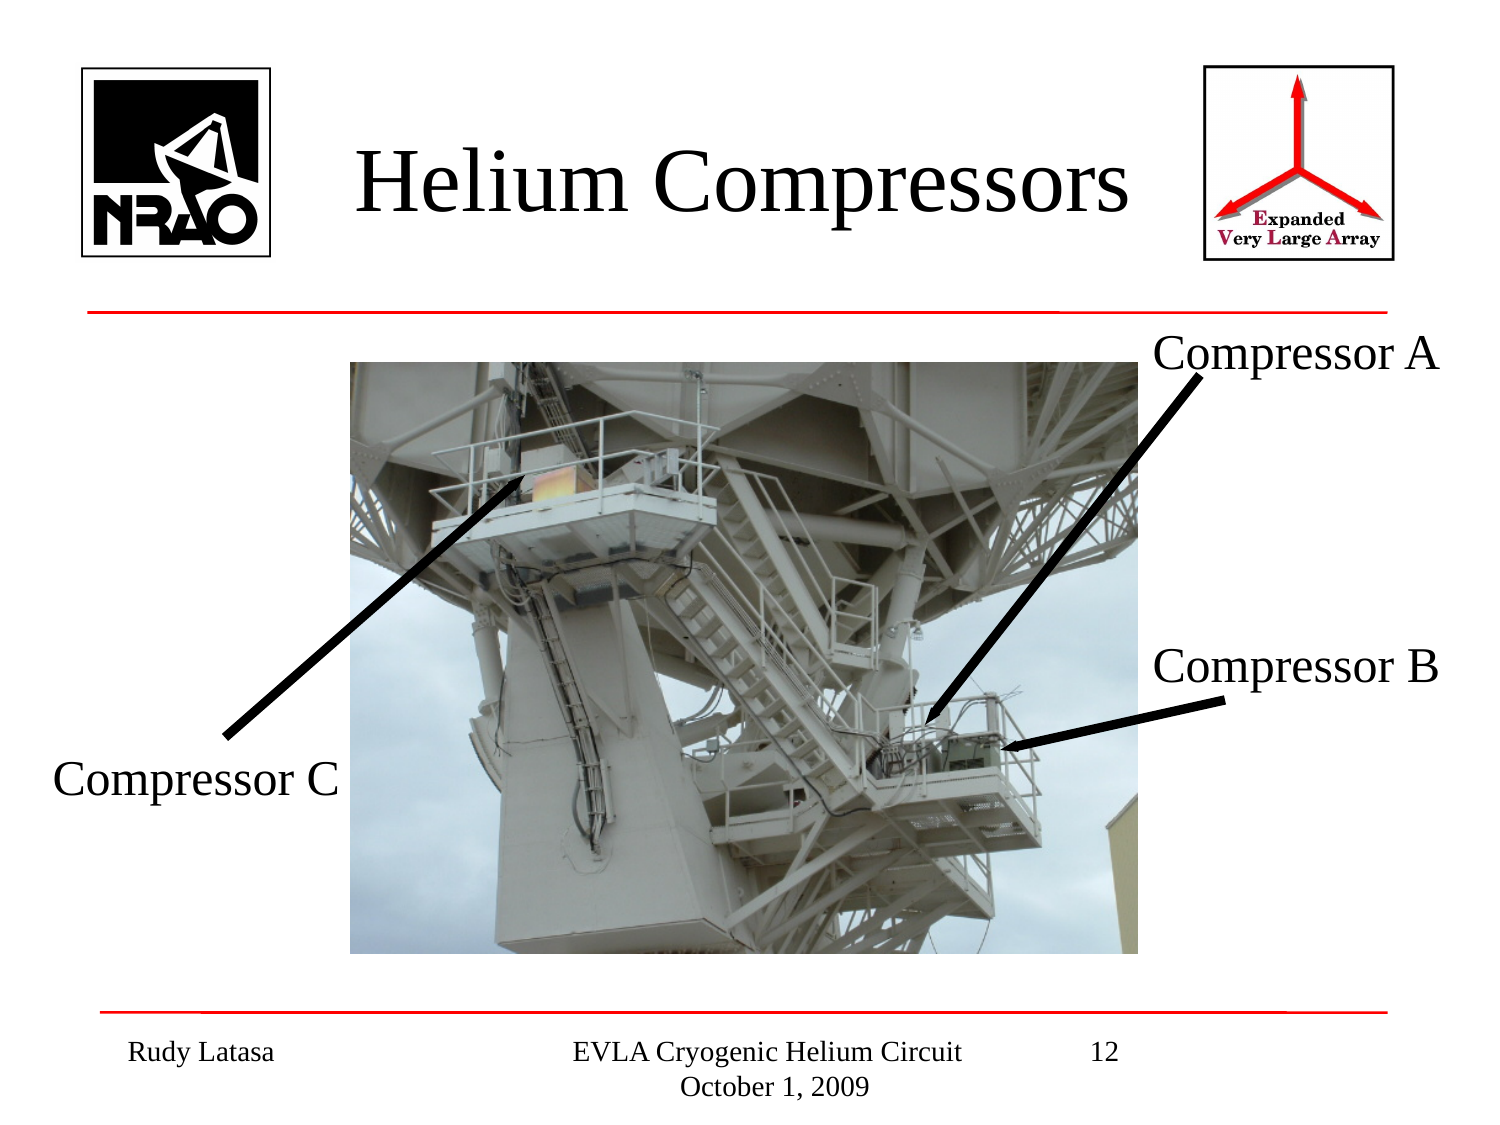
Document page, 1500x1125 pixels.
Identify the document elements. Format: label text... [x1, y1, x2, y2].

text_box Rudy Latasa [112, 1025, 412, 1101]
text_box EVLA Cryogenic Helium Circuit October 1, 2009 [412, 1025, 1074, 1101]
picture [350, 362, 1138, 954]
text_box [1074, 1025, 1388, 1101]
text_box Compressor C [37, 737, 350, 813]
title Helium Compressors [312, 62, 1176, 288]
text_box Compressor B [1137, 624, 1456, 700]
text_box Compressor A [1137, 312, 1459, 388]
